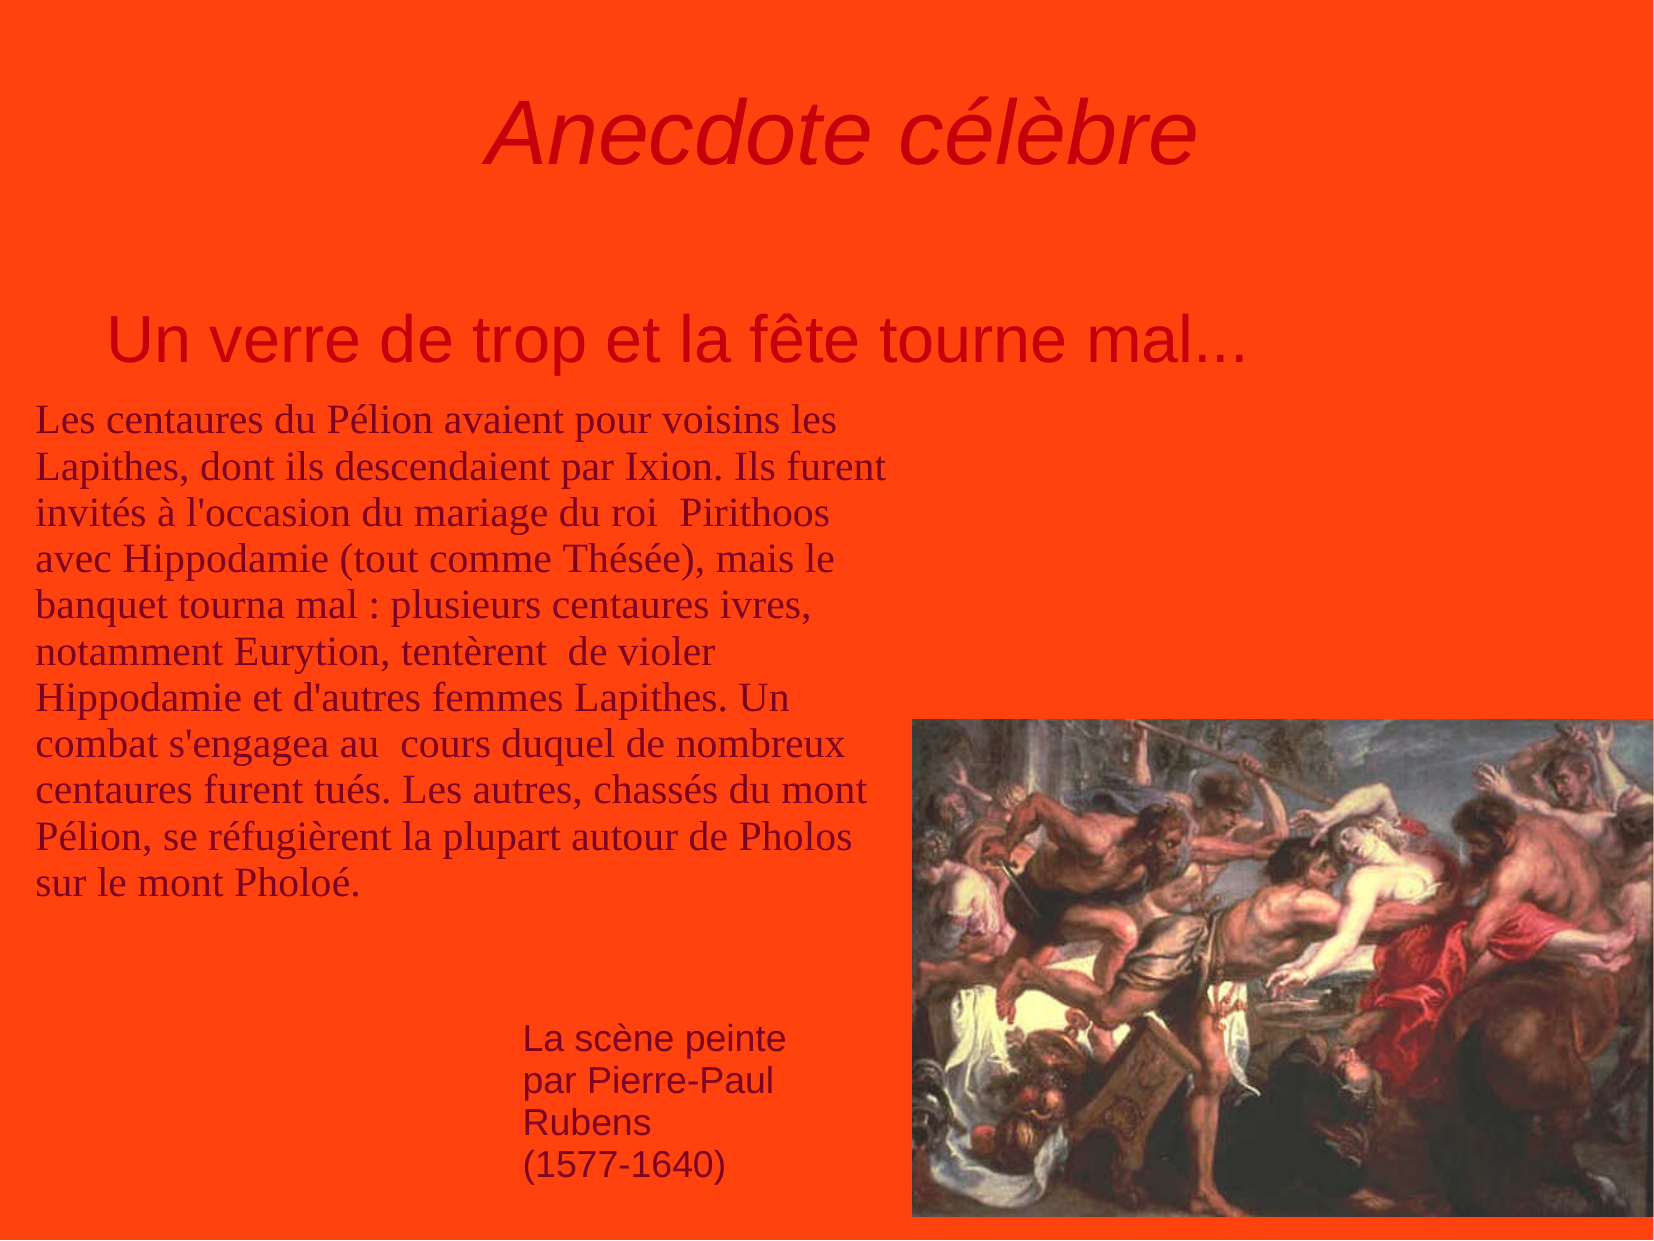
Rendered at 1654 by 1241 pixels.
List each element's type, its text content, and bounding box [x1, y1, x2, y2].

list Un verre de trop et la fête tourne mal... [35, 197, 1524, 1028]
text_box Les centaures du Pélion avaient pour voisins les Lapithes, dont ils descendaient par Ixion. Ils furent invités à l'occasion du mariage du roi Pirithoos avec Hippodamie (tout comme Thésée), mais le banquet tourna mal : plusieurs centaures ivres, notamment Eurytion, tentèrent de violer Hippodamie et d'autres femmes Lapithes. Un combat s'engagea au cours duquel de nombreux centaures furent tués. Les autres, chassés du mont Pélion, se réfugièrent la plupart autour de Pholos sur le mont Pholoé. [35, 396, 910, 914]
text_box La scène peinte par Pierre-Paul Rubens (1577-1640) [507, 1009, 864, 1193]
picture [912, 719, 1654, 1217]
title Anecdote célèbre [82, 29, 1571, 237]
